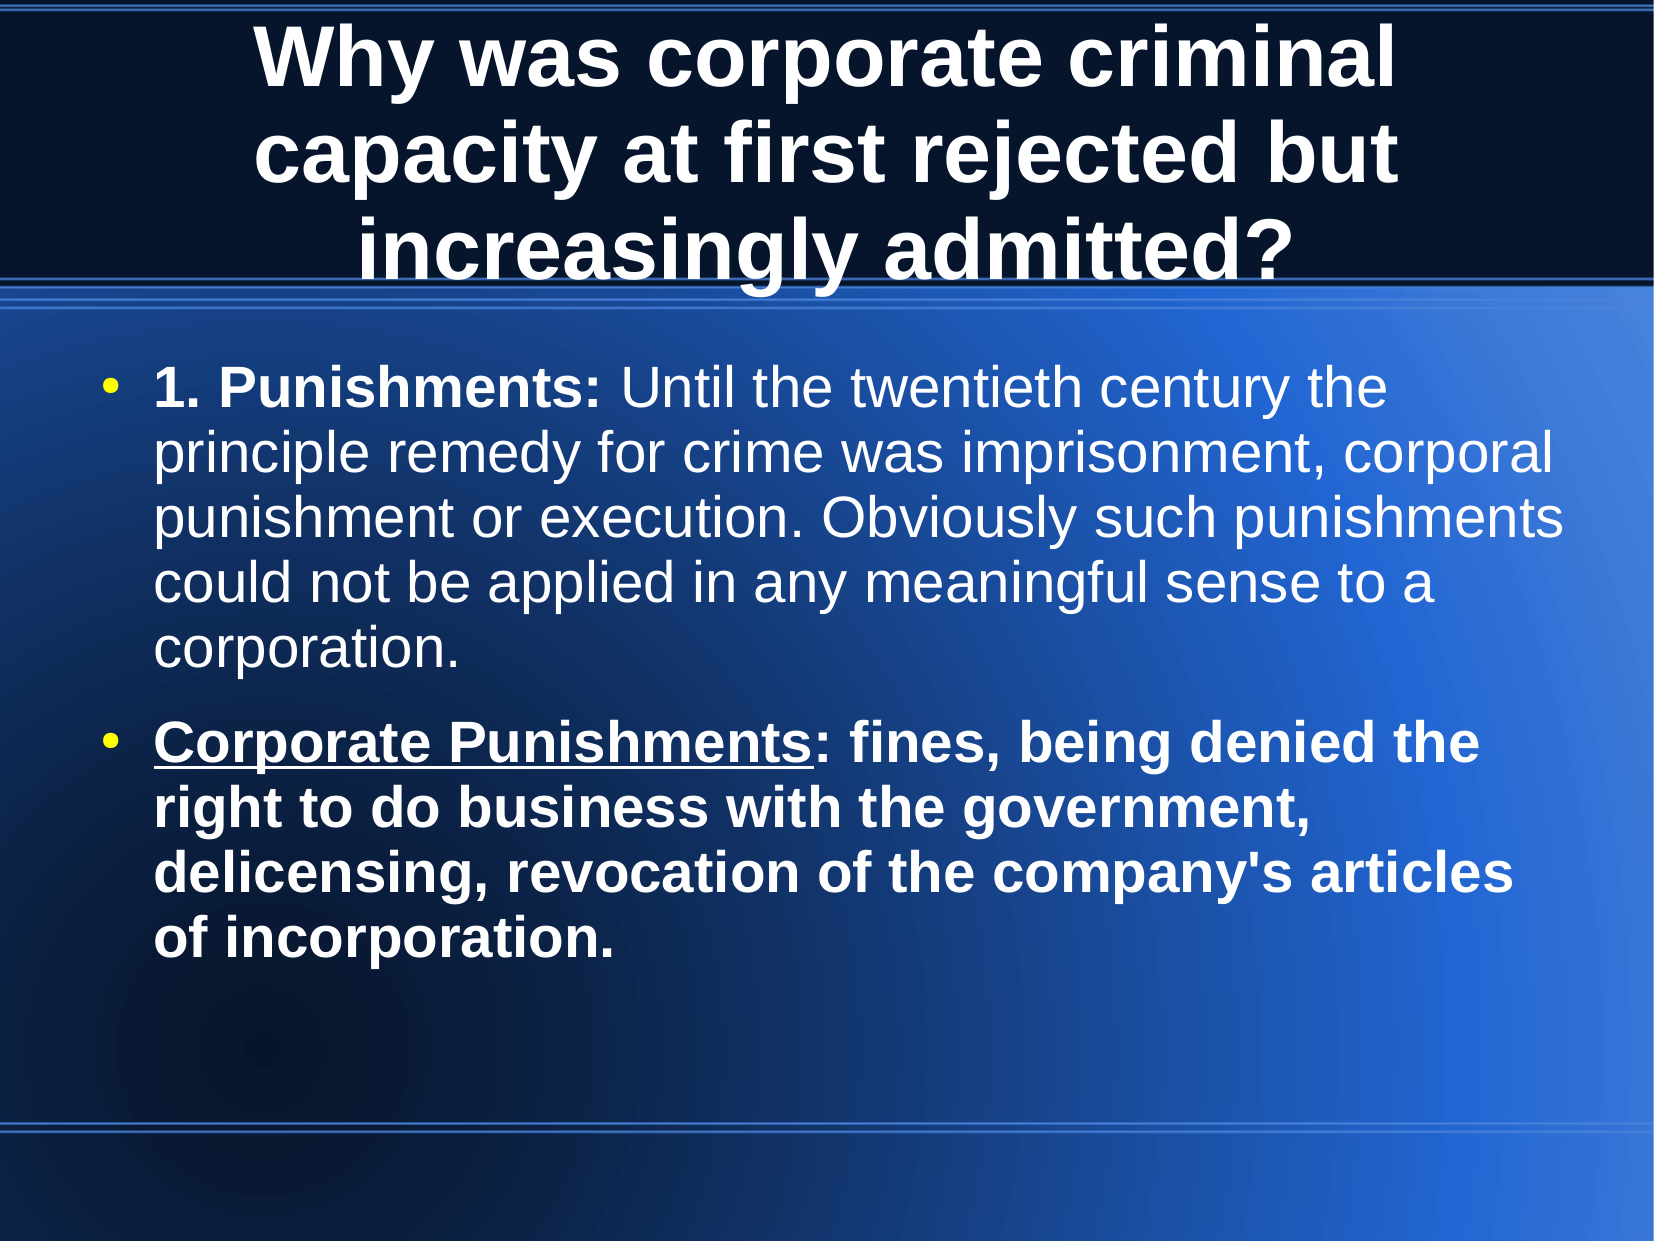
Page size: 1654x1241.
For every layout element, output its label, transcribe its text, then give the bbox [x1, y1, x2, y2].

title Why was corporate criminal capacity at first rejected but increasingly admitted? [82, 8, 1571, 298]
picture [0, 0, 1654, 1241]
list 1. Punishments: Until the twentieth century the principle remedy for crime was imprisonment, corporal punishment or execution. Obviously such punishments could not be applied in any meaningful sense to a corporation. Corporate Punishments: fines, being denied the right to do business with the government, delicensing, revocation of the company's articles of incorporation. [82, 355, 1571, 1071]
